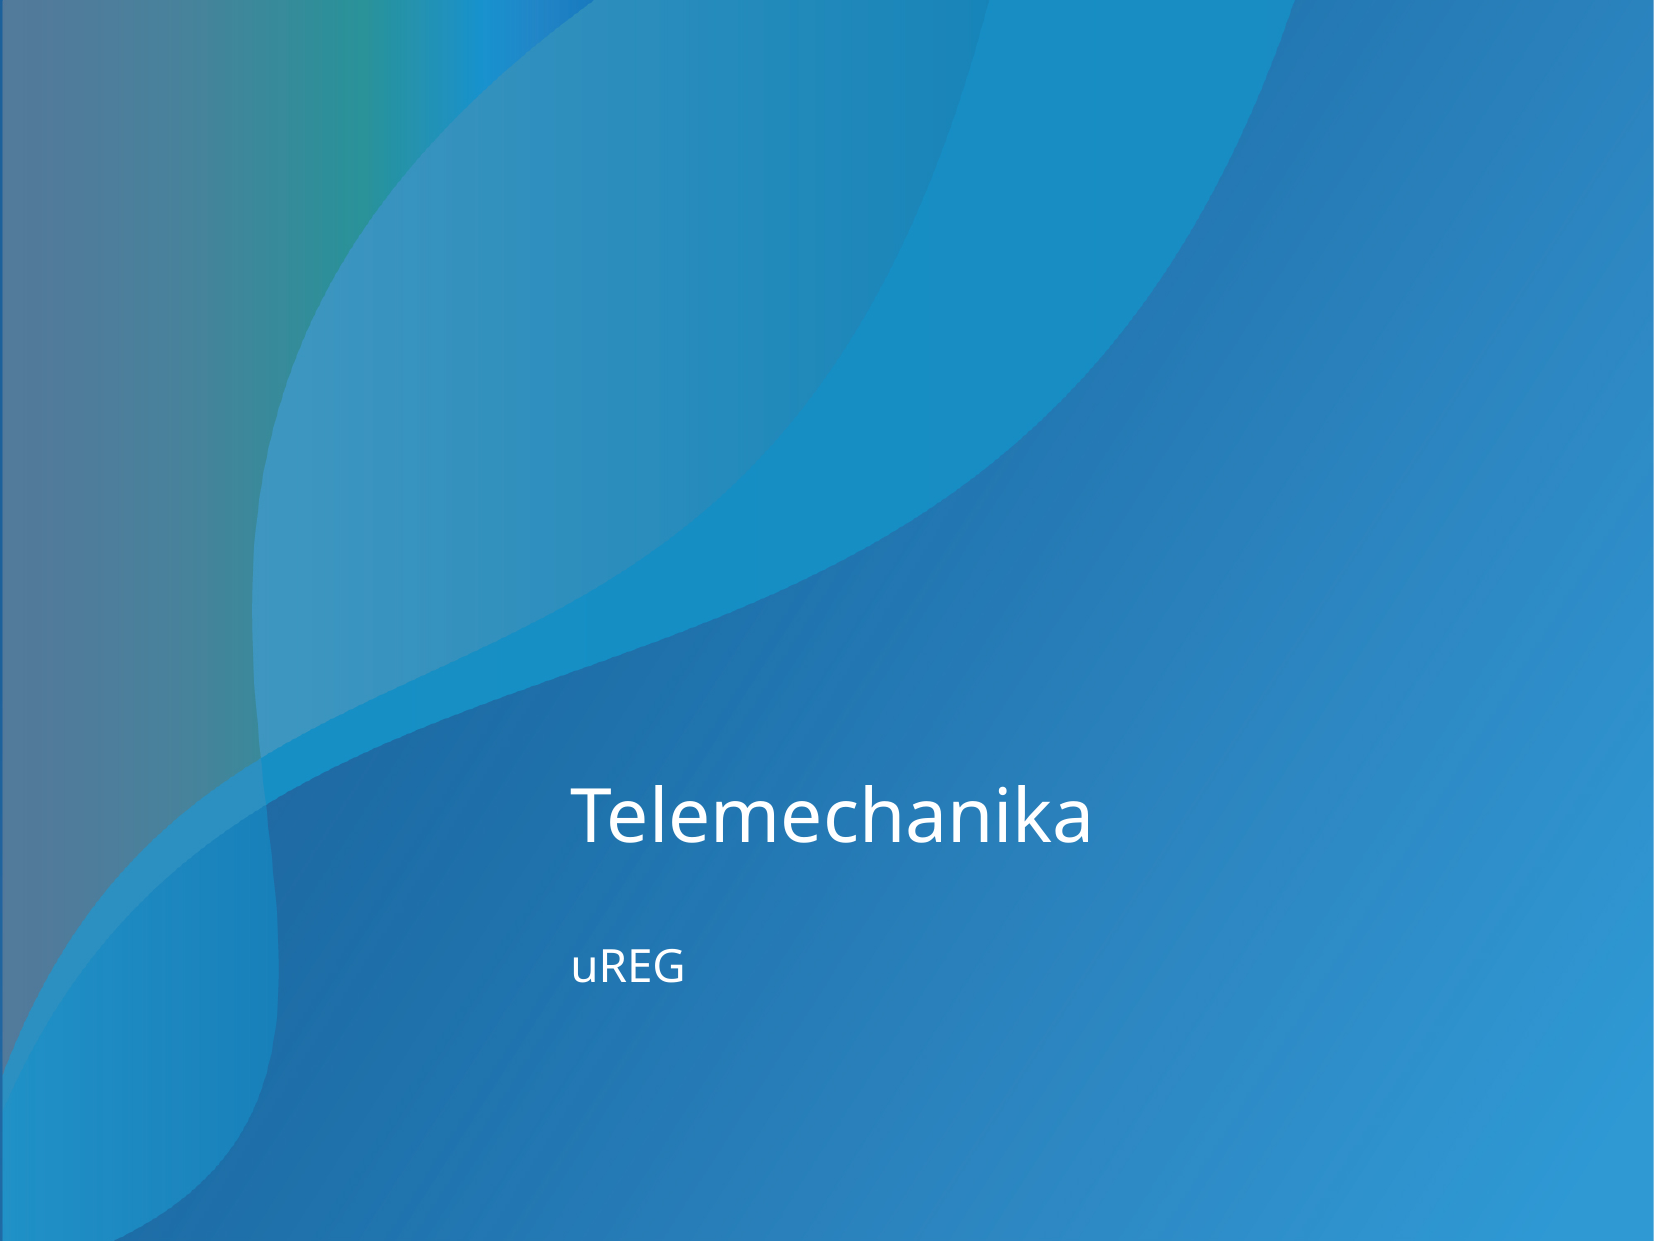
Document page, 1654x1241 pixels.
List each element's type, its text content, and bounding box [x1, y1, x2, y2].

picture [0, 0, 1654, 1241]
title Telemechanika [570, 702, 1497, 925]
subtitle uREG [570, 927, 1262, 1066]
